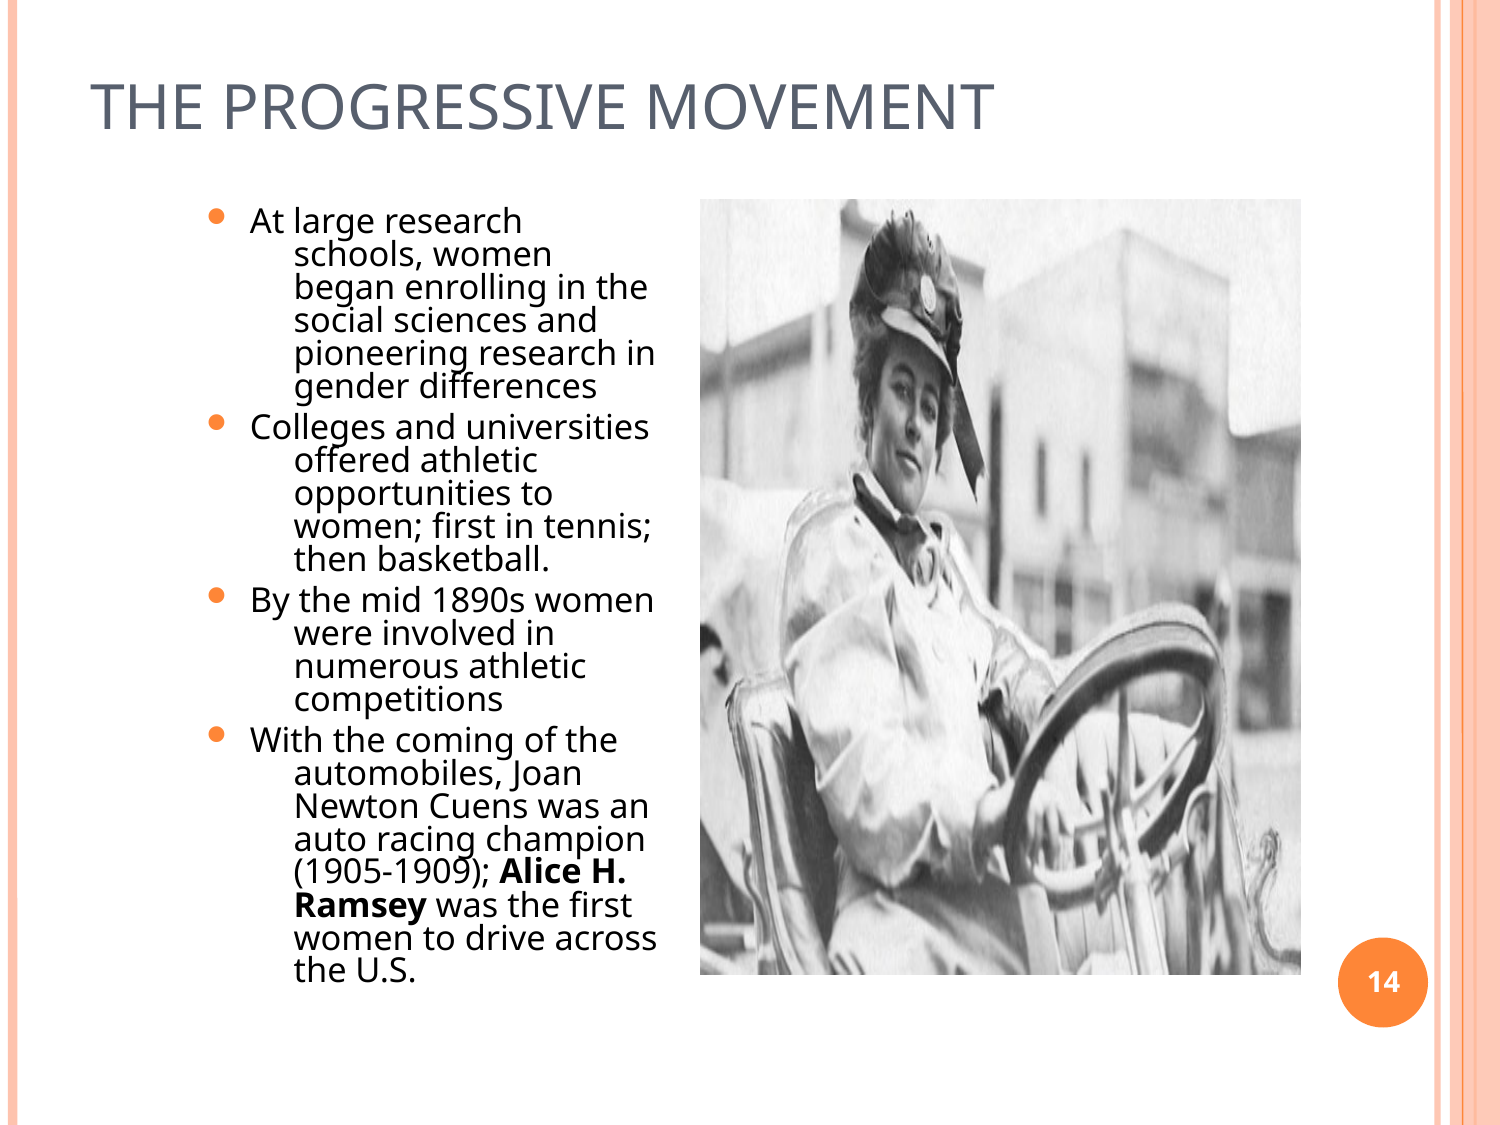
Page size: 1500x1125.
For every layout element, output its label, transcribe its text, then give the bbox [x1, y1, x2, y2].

text_box 14 [1333, 940, 1434, 1027]
list At large research schools, women began enrolling in the social sciences and pioneering research in gender differences Colleges and universities offered athletic opportunities to women; first in tennis; then basketball. By the mid 1890s women were involved in numerous athletic competitions With the coming of the automobiles, Joan Newton Cuens was an auto racing champion (1905-1909); Alice H. Ramsey was the first women to drive across the U.S. [75, 200, 676, 1013]
picture [700, 200, 1301, 976]
title The Progressive Movement [75, 45, 1300, 150]
